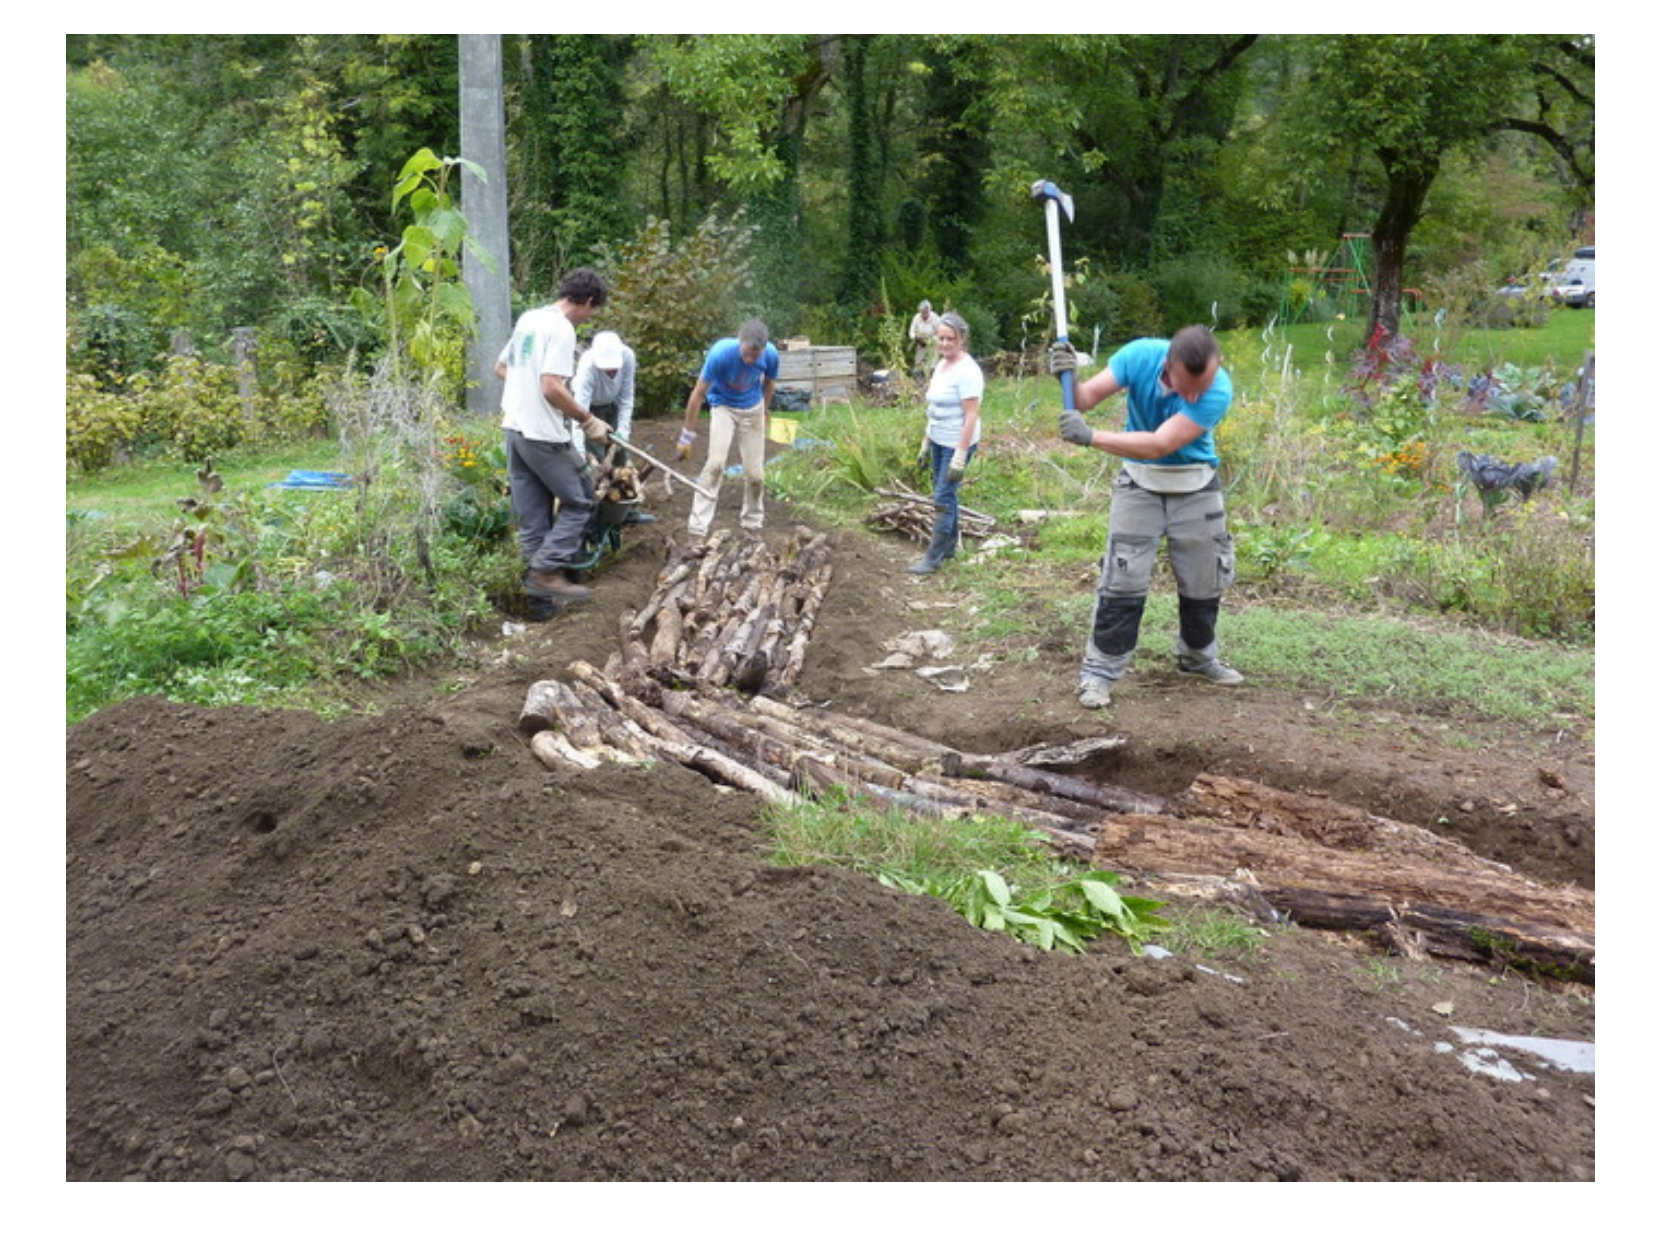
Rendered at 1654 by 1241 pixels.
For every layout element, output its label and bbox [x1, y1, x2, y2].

picture [66, 34, 1595, 1182]
